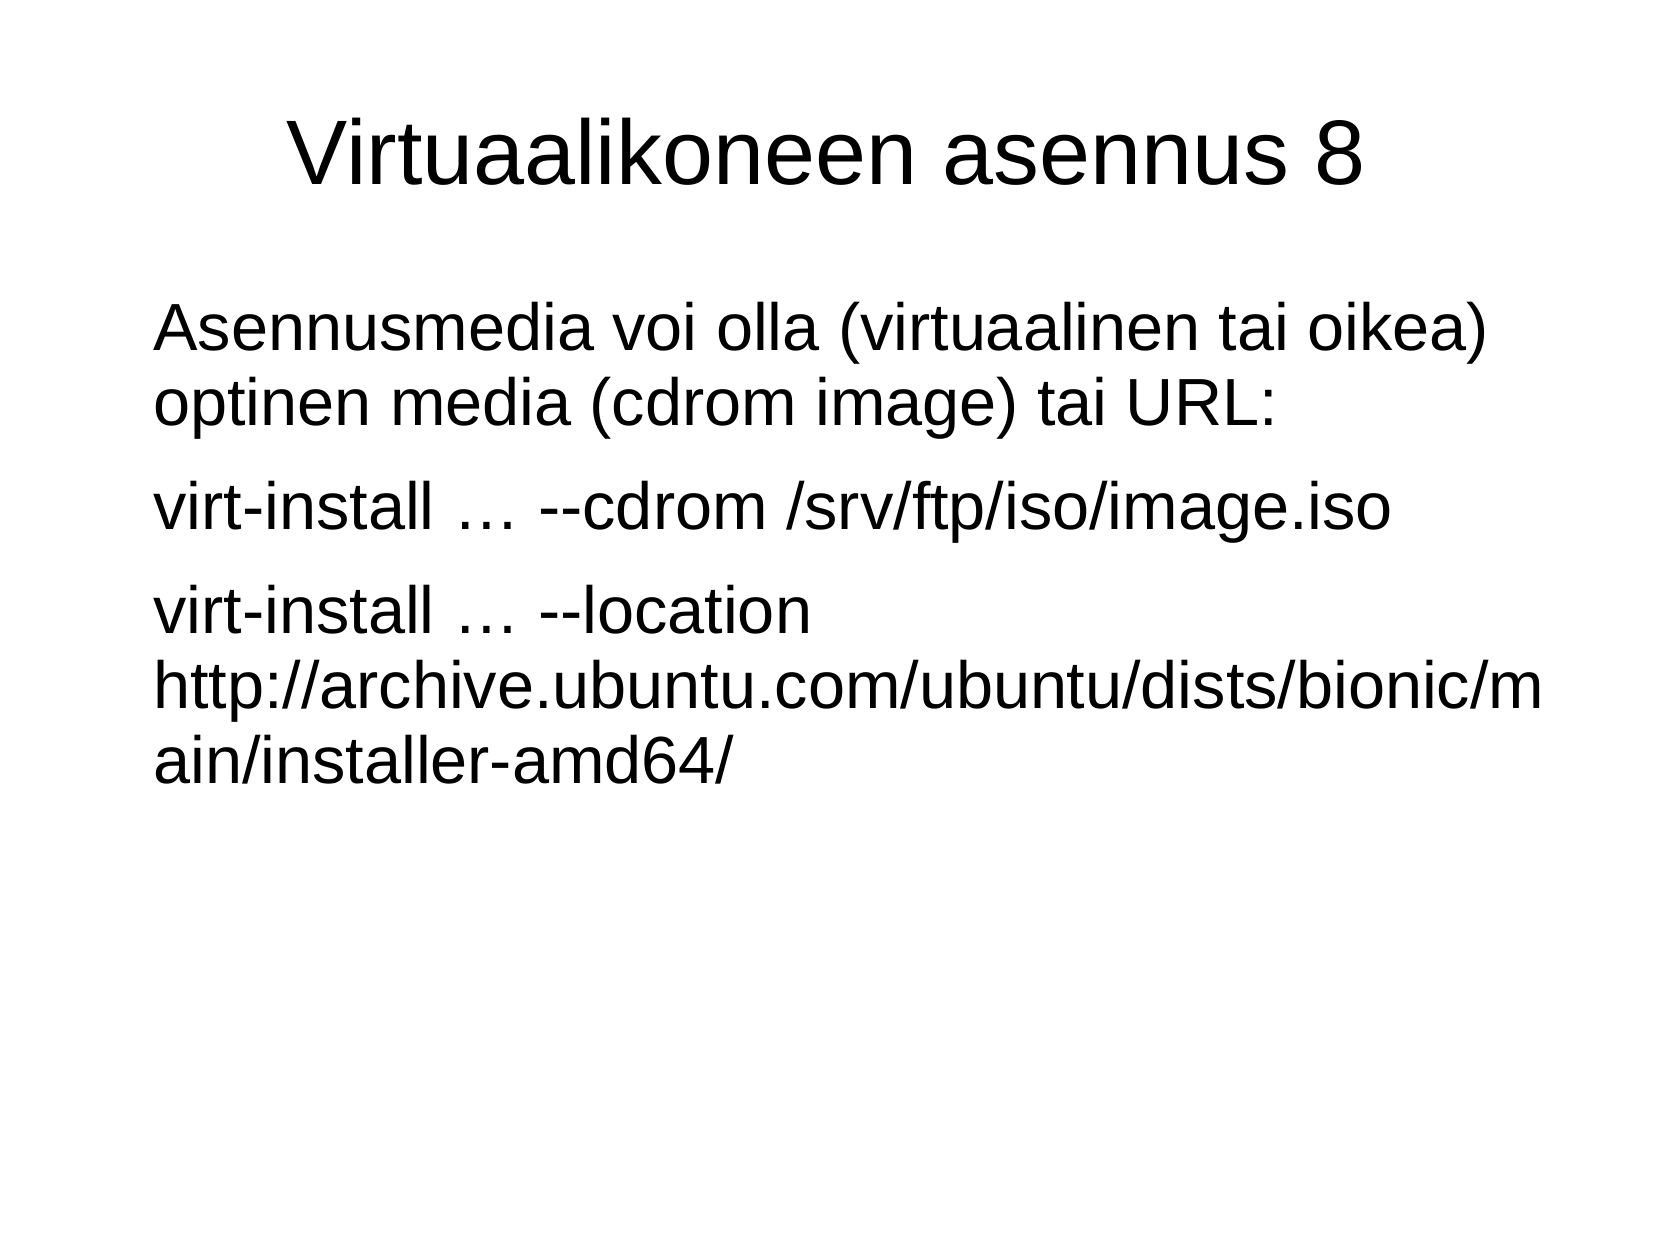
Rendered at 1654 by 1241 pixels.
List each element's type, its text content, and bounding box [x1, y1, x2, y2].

list Asennusmedia voi olla (virtuaalinen tai oikea) optinen media (cdrom image) tai URL: virt-install … --cdrom /srv/ftp/iso/image.iso virt-install … --location http://archive.ubuntu.com/ubuntu/dists/bionic/main/installer-amd64/ [82, 290, 1571, 1010]
title Virtuaalikoneen asennus 8 [82, 49, 1571, 257]
